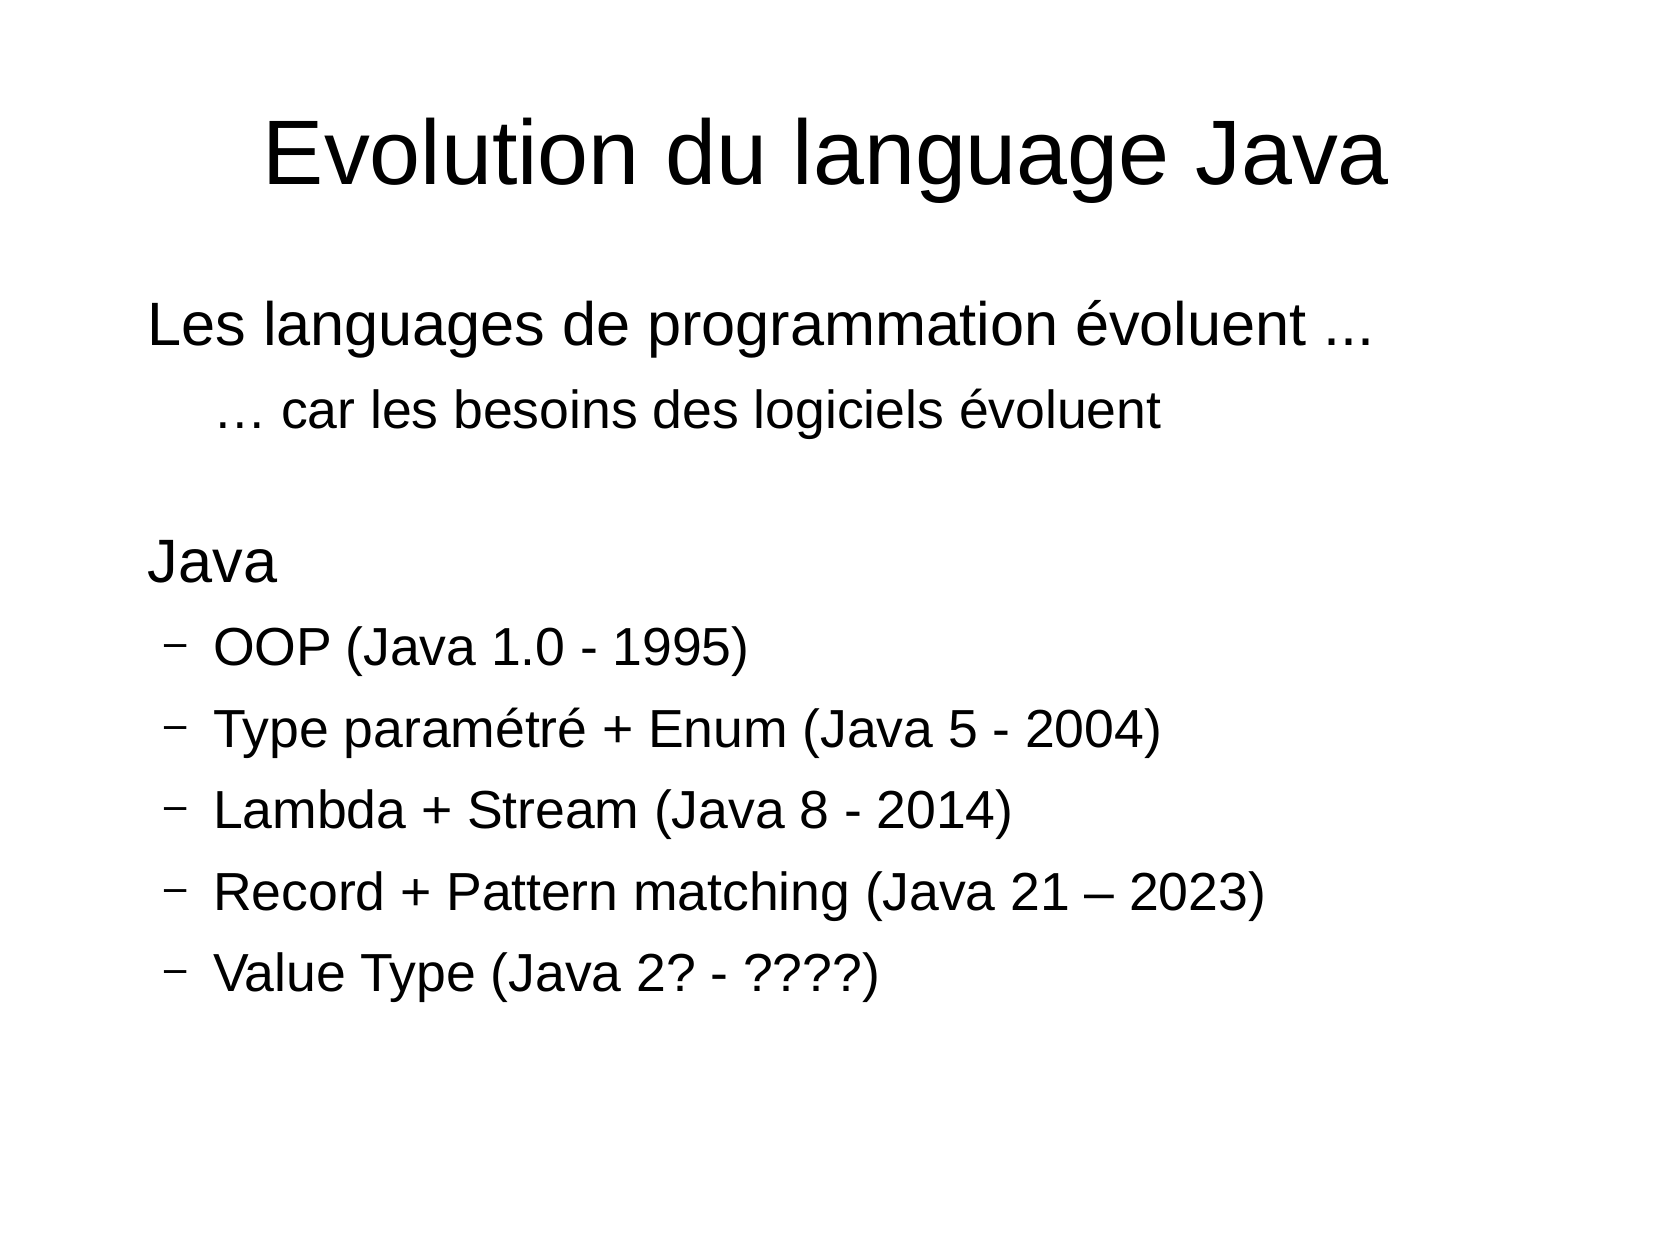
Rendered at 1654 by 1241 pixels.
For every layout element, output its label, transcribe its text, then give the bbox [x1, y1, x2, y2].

list Les languages de programmation évoluent ... … car les besoins des logiciels évoluent Java OOP (Java 1.0 - 1995) Type paramétré + Enum (Java 5 - 2004) Lambda + Stream (Java 8 - 2014) Record + Pattern matching (Java 21 – 2023) Value Type (Java 2? - ????) [82, 290, 1571, 1010]
title Evolution du language Java [82, 49, 1571, 257]
